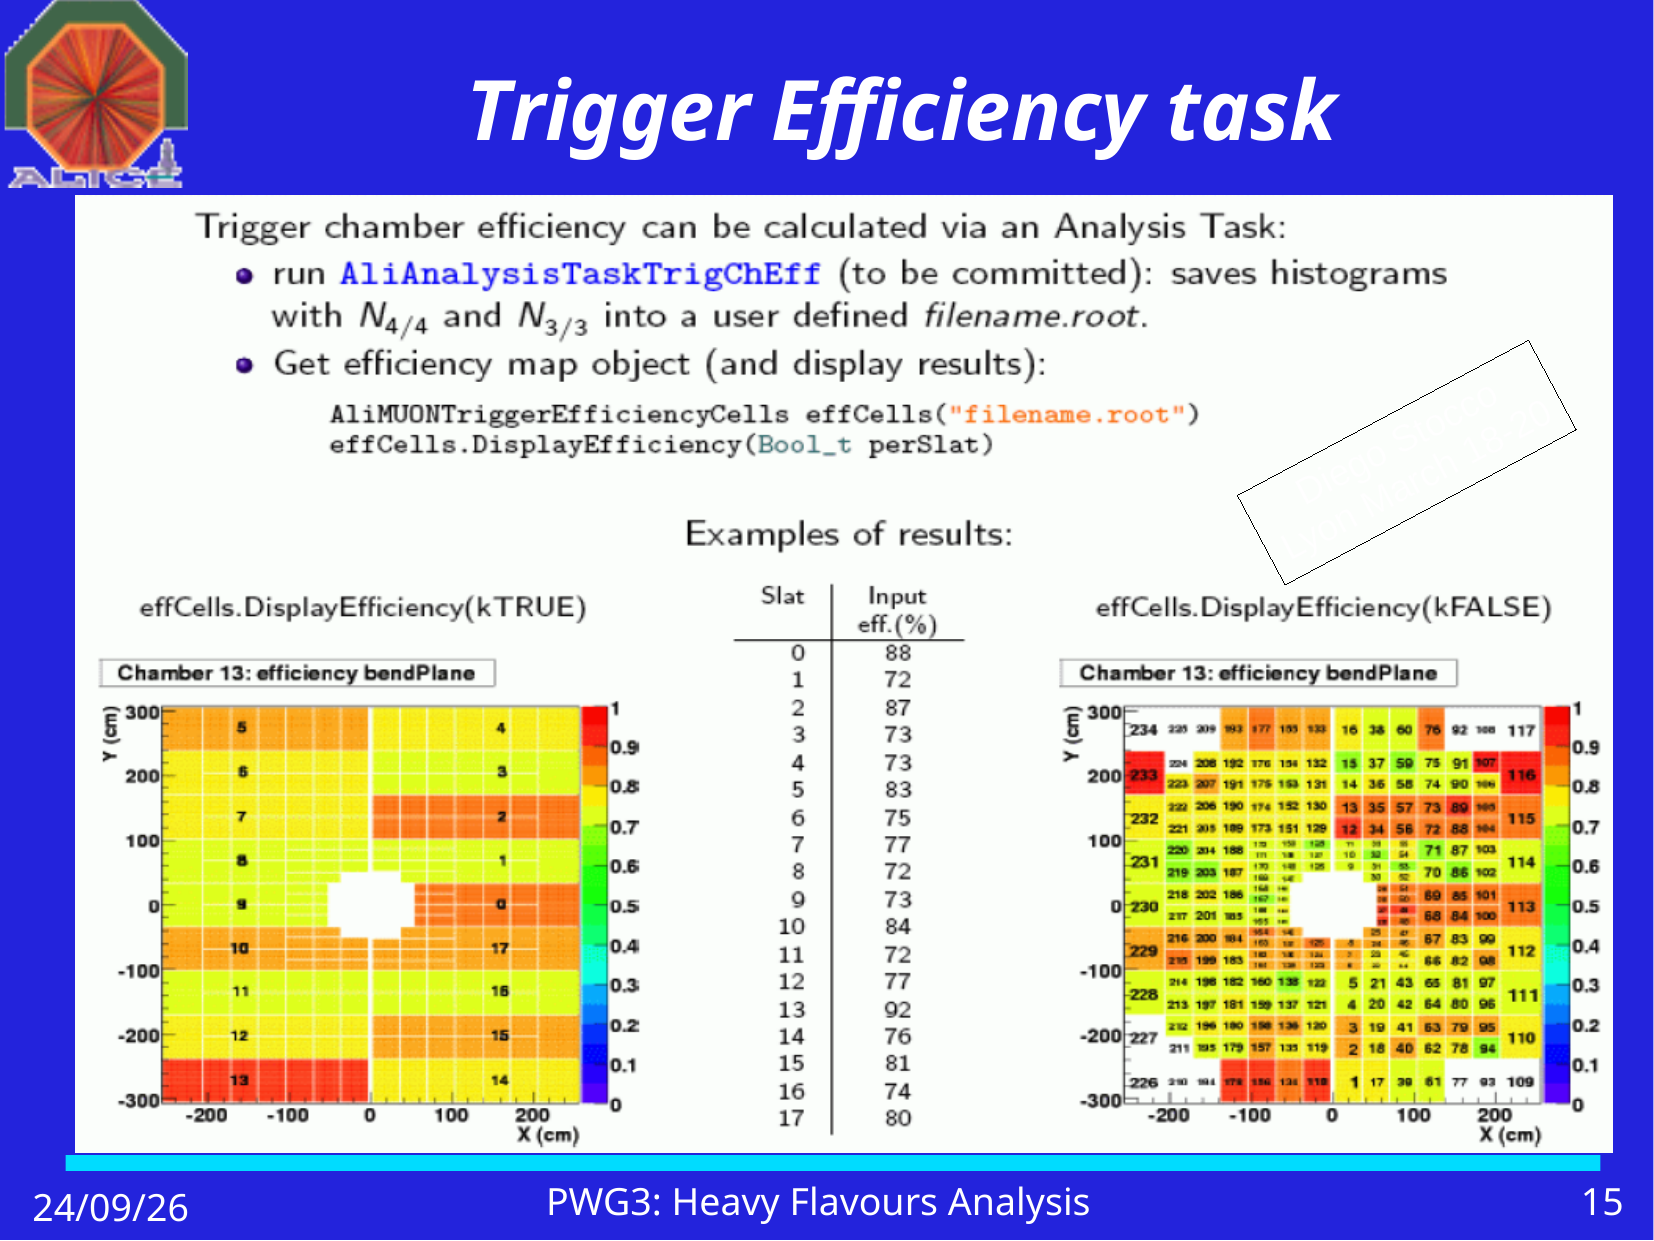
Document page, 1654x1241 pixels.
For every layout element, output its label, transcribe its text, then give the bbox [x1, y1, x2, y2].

picture [4, 0, 188, 188]
picture [75, 195, 1613, 1153]
title Trigger Efficiency task [150, 4, 1654, 213]
text_box Diego Stocco Lyon March 18-20 [1237, 340, 1577, 585]
